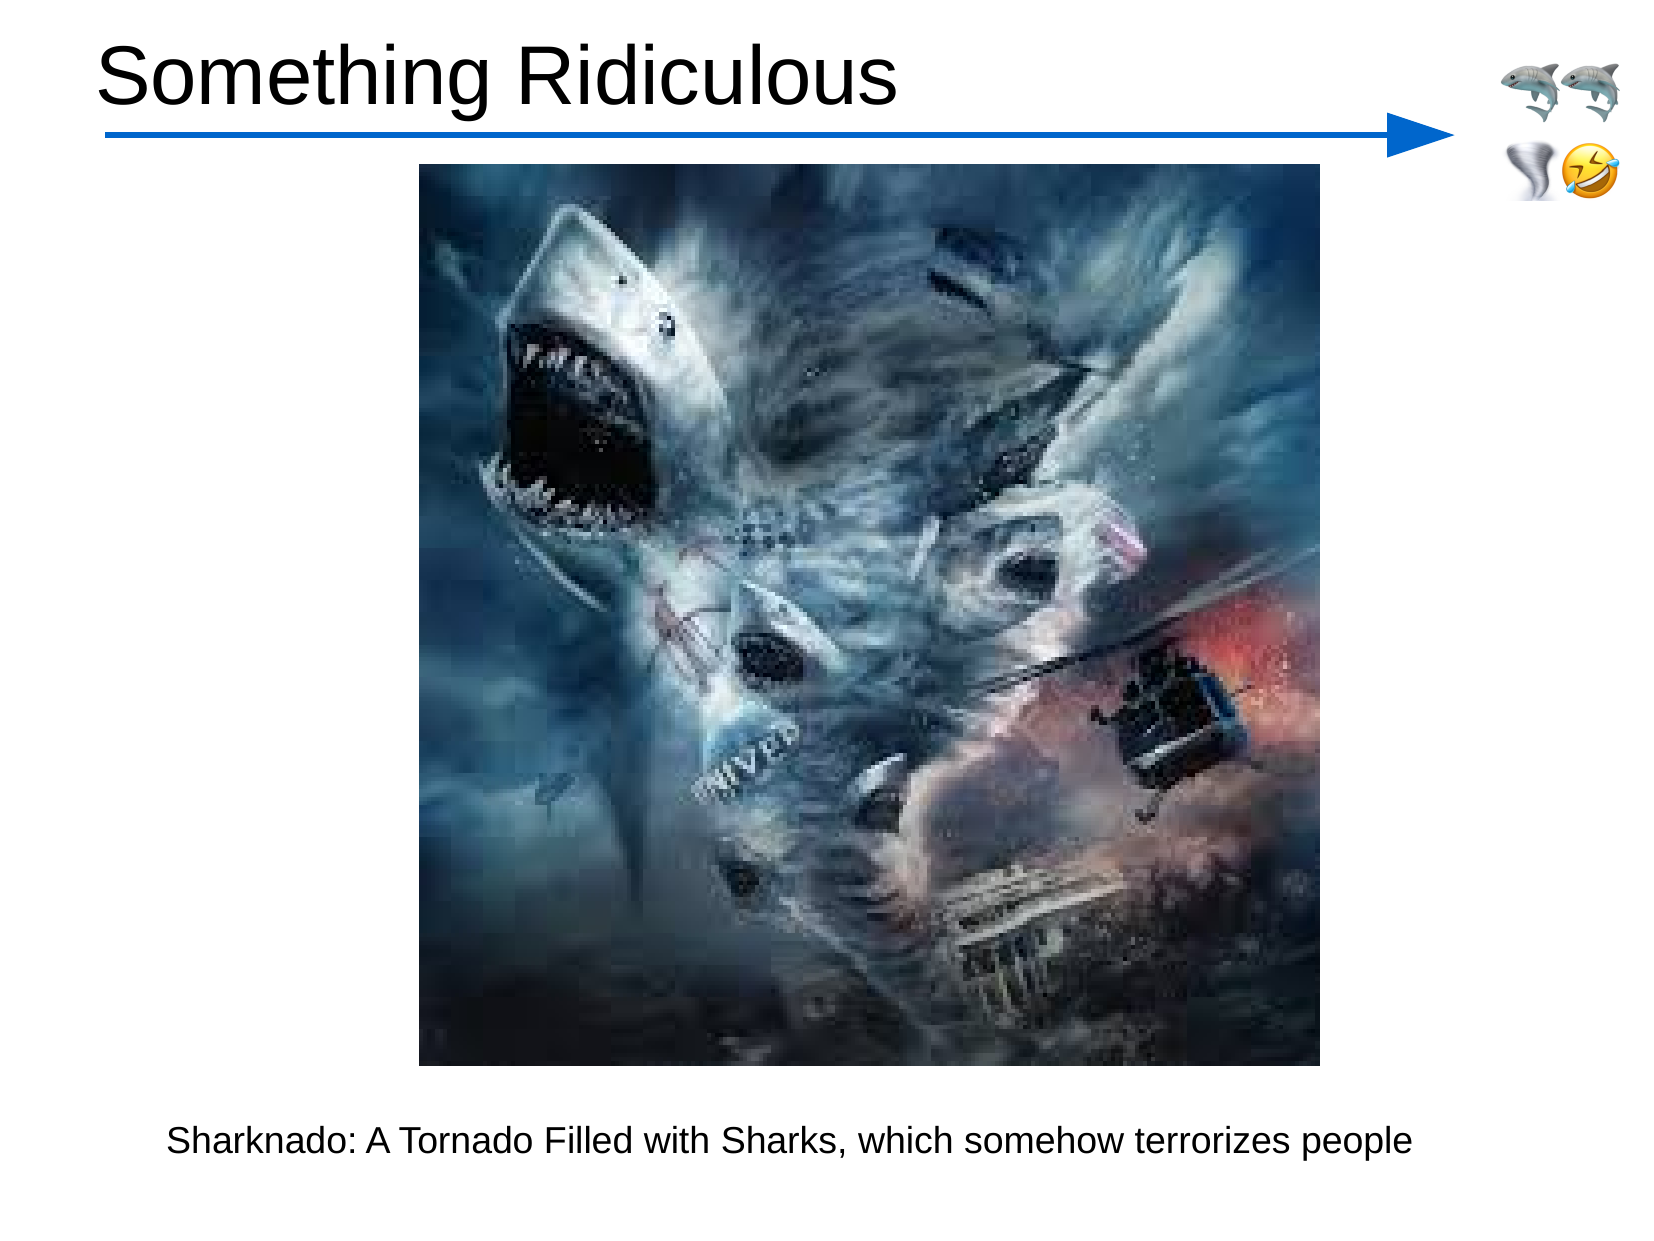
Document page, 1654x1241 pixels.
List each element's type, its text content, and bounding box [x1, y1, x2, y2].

picture [1499, 140, 1620, 201]
text_box Sharknado: A Tornado Filled with Sharks, which somehow terrorizes people [134, 1095, 1530, 1186]
picture [1499, 63, 1620, 124]
text_box Something Ridiculous [63, 5, 1380, 240]
picture [419, 240, 1320, 1066]
